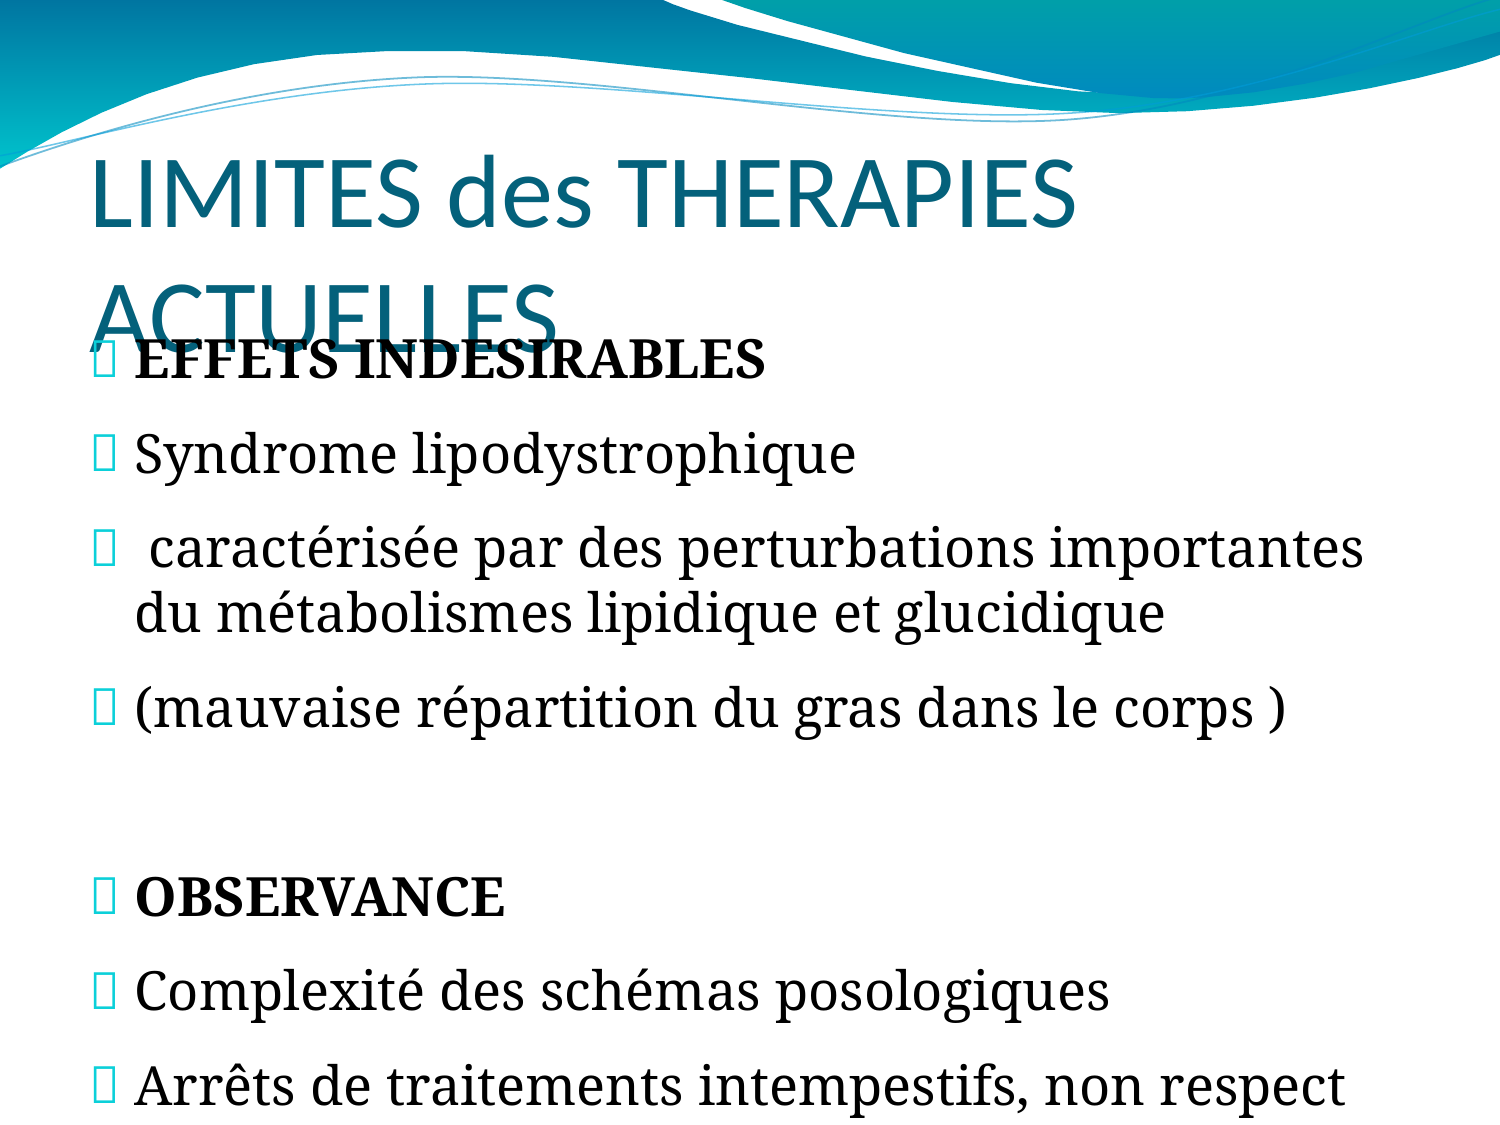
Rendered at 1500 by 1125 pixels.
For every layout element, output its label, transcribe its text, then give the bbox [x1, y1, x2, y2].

list EFFETS INDESIRABLES Syndrome lipodystrophique caractérisée par des perturbations importantes du métabolismes lipidique et glucidique (mauvaise répartition du gras dans le corps ) OBSERVANCE Complexité des schémas posologiques Arrêts de traitements intempestifs, non respect du nombre des prises quotidiennes Conséquences: hausse de la charge virale et diminution du taux de lymphocytes T CD4+ EVOLUTION de la THERAPIE HAART 1996 20 pilules/j 2003 3 pilules/j 2004 2 pilules/j 2006 1 pilule/j => cette évolution facilite l'observance. [75, 317, 1425, 1038]
title LIMITES des THERAPIES ACTUELLES [75, 115, 1425, 317]
